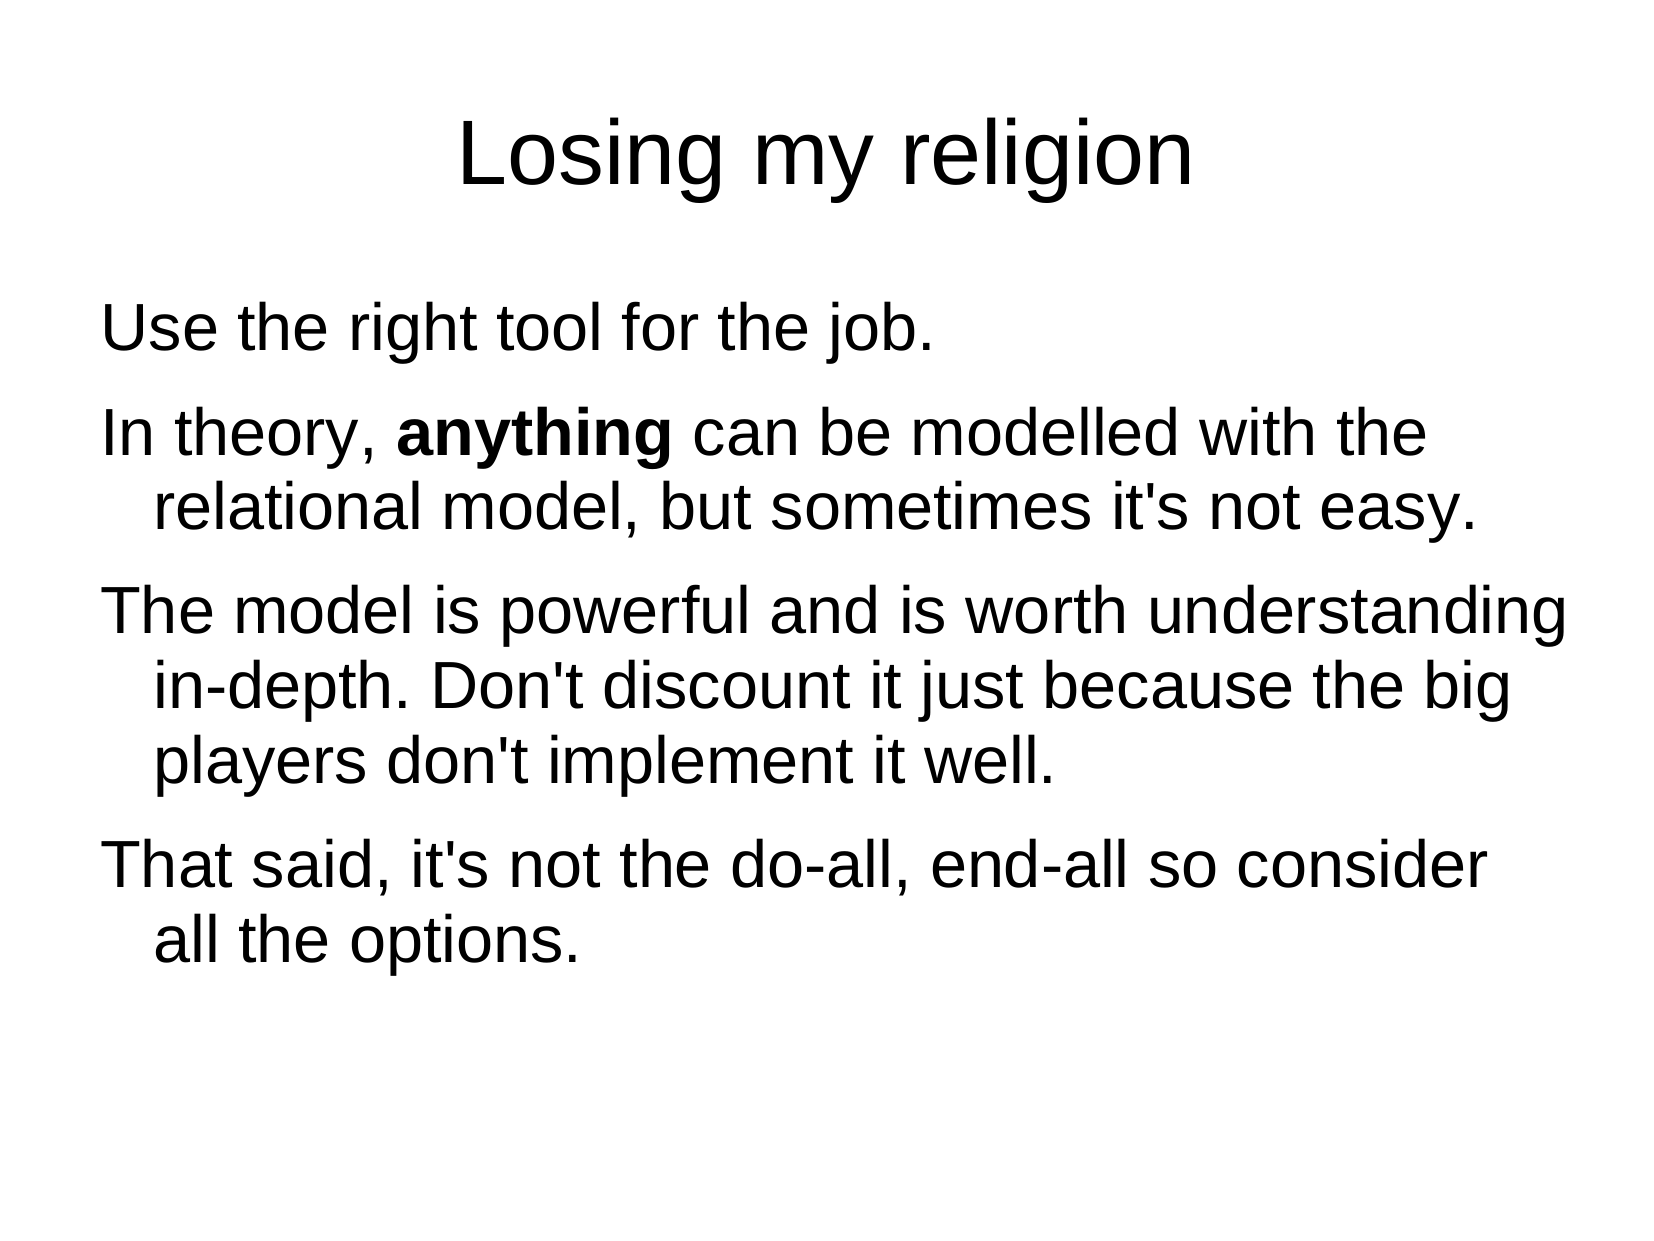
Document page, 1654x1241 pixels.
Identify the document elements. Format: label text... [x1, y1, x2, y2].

title Losing my religion [82, 56, 1571, 250]
list Use the right tool for the job. In theory, anything can be modelled with the relational model, but sometimes it's not easy. The model is powerful and is worth understanding in-depth. Don't discount it just because the big players don't implement it well. That said, it's not the do-all, end-all so consider all the options. [82, 290, 1571, 1175]
